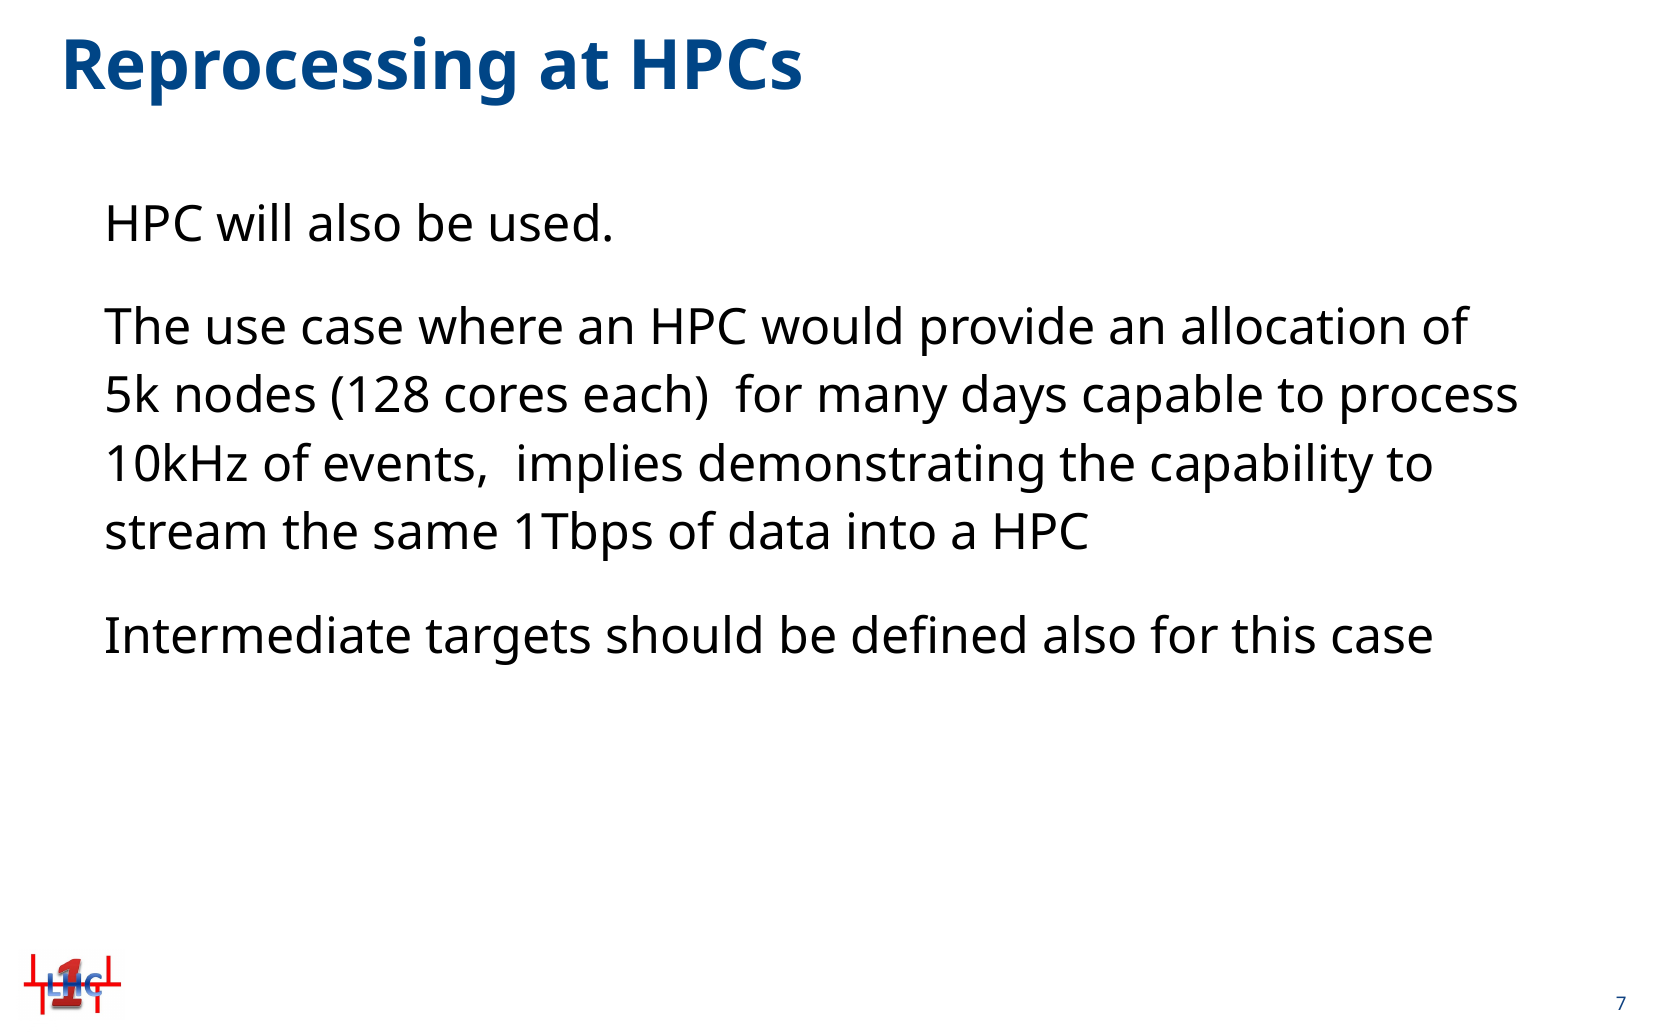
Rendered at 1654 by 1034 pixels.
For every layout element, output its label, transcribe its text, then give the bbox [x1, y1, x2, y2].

text_box HPC will also be used. The use case where an HPC would provide an allocation of 5k nodes (128 cores each) for many days capable to process 10kHz of events, implies demonstrating the capability to stream the same 1Tbps of data into a HPC Intermediate targets should be defined also for this case [90, 180, 1549, 1034]
title Reprocessing at HPCs [60, 0, 1528, 138]
picture [16, 949, 90, 1032]
